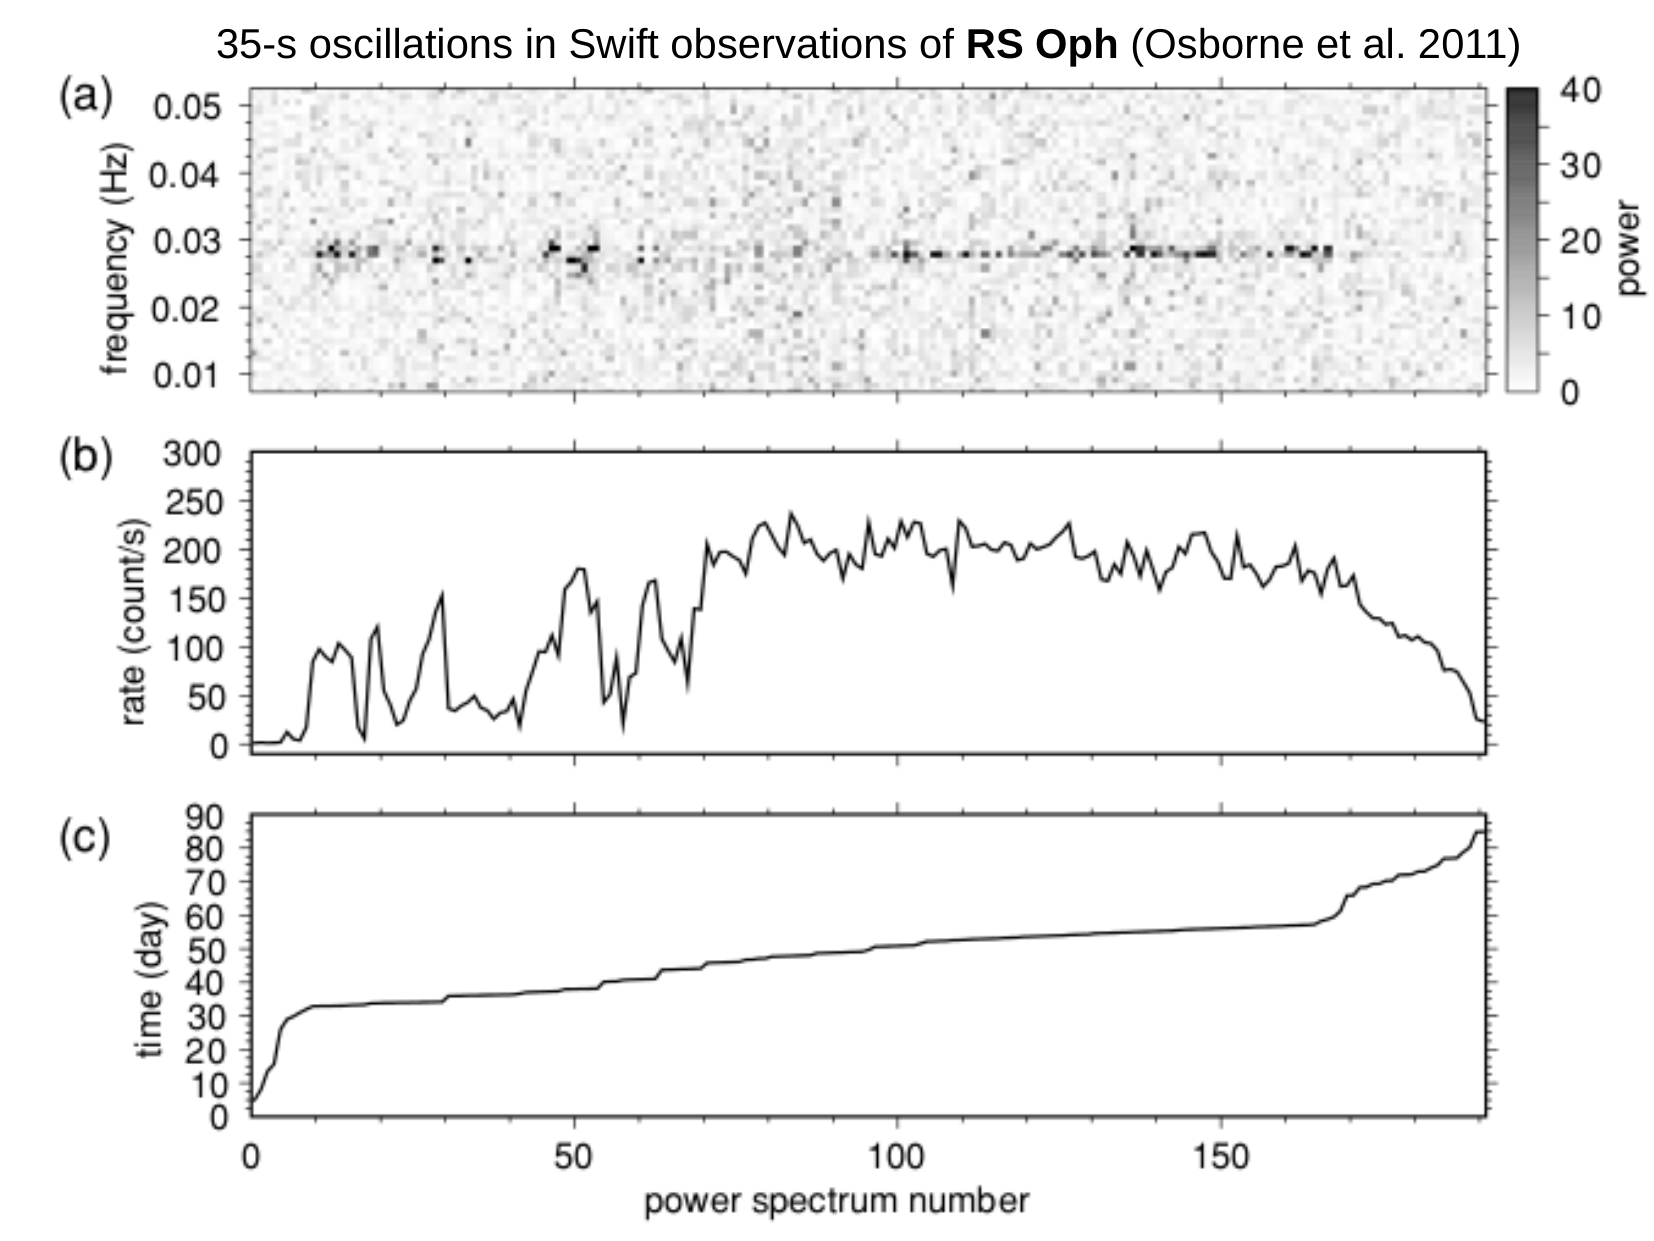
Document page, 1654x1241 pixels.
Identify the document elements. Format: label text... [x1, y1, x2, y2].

text_box 35-s oscillations in Swift observations of RS Oph (Osborne et al. 2011) [201, 13, 1538, 76]
picture [0, 61, 1654, 1230]
